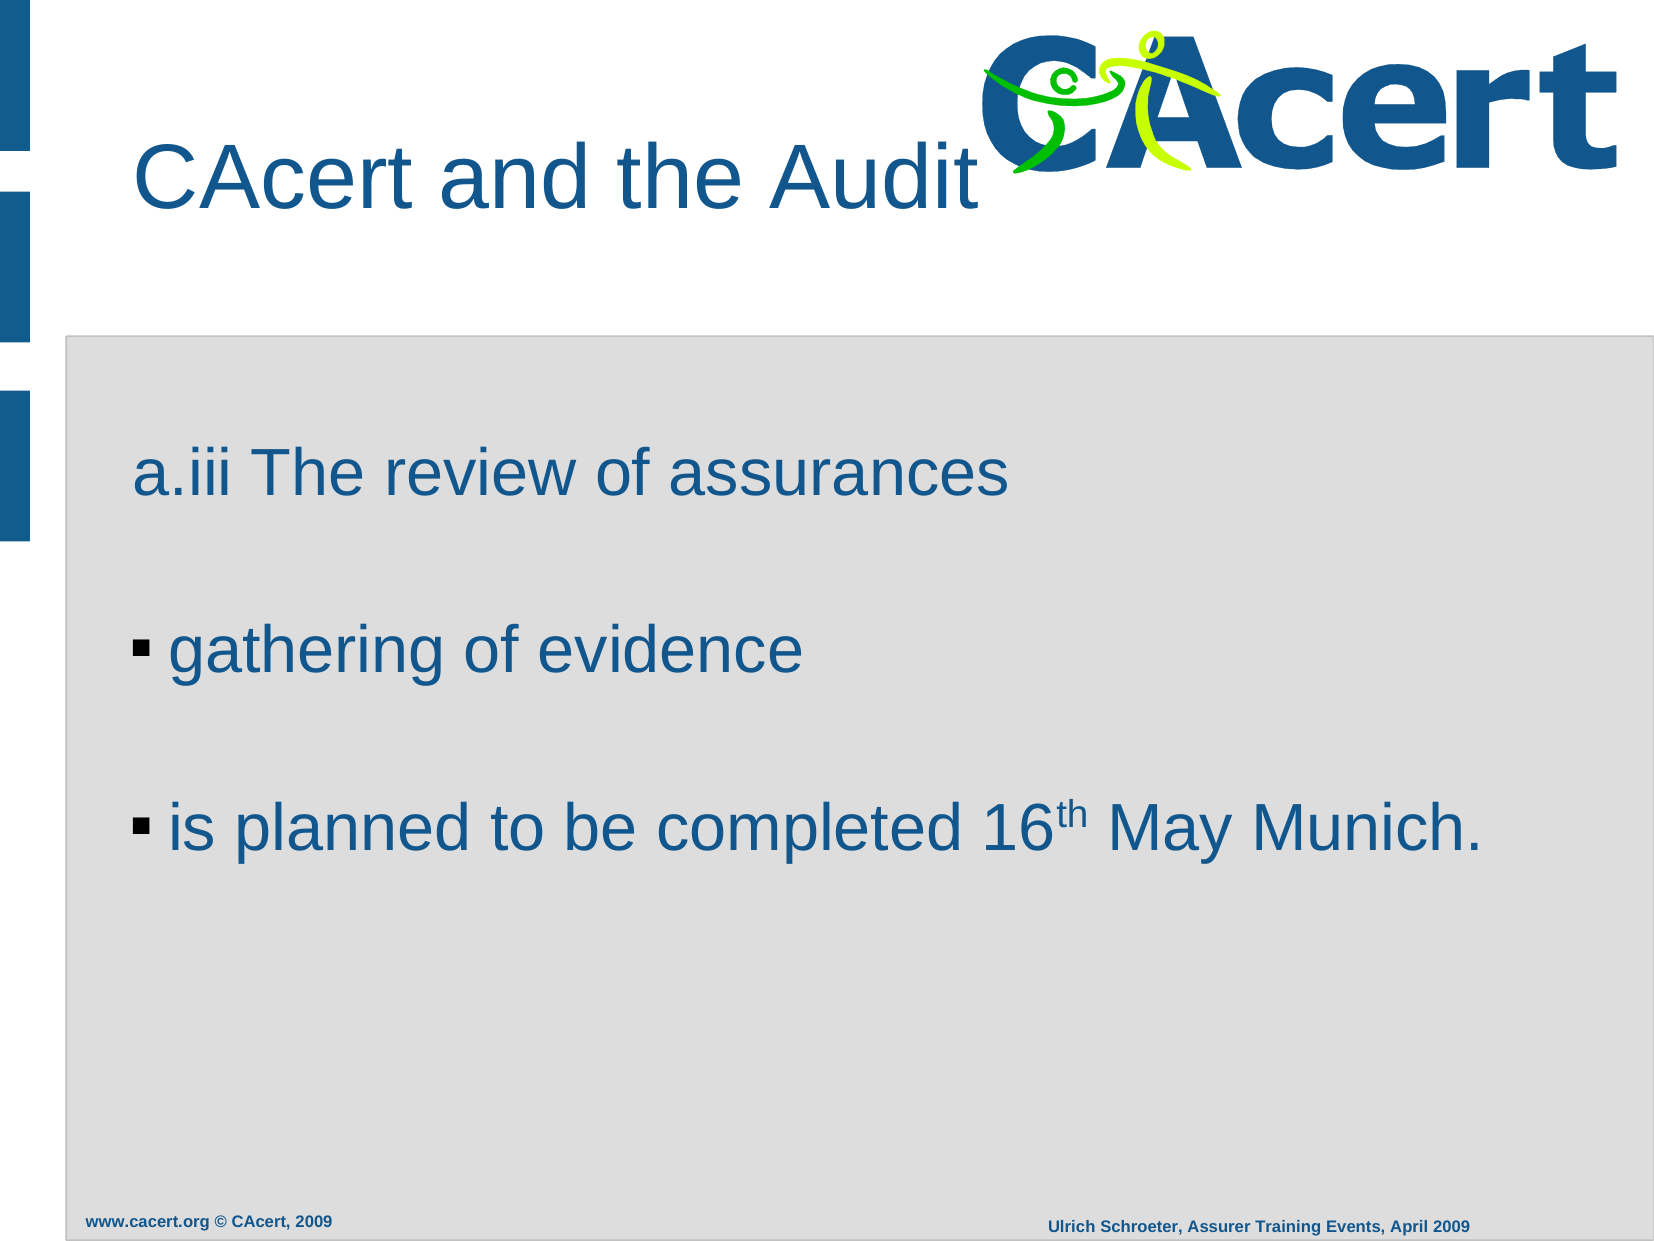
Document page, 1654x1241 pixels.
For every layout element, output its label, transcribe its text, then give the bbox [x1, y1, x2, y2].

text_box CAcert and the Audit [118, 118, 995, 236]
text_box a.iii The review of assurances gathering of evidence is planned to be completed 16th May Munich. [118, 413, 1500, 873]
